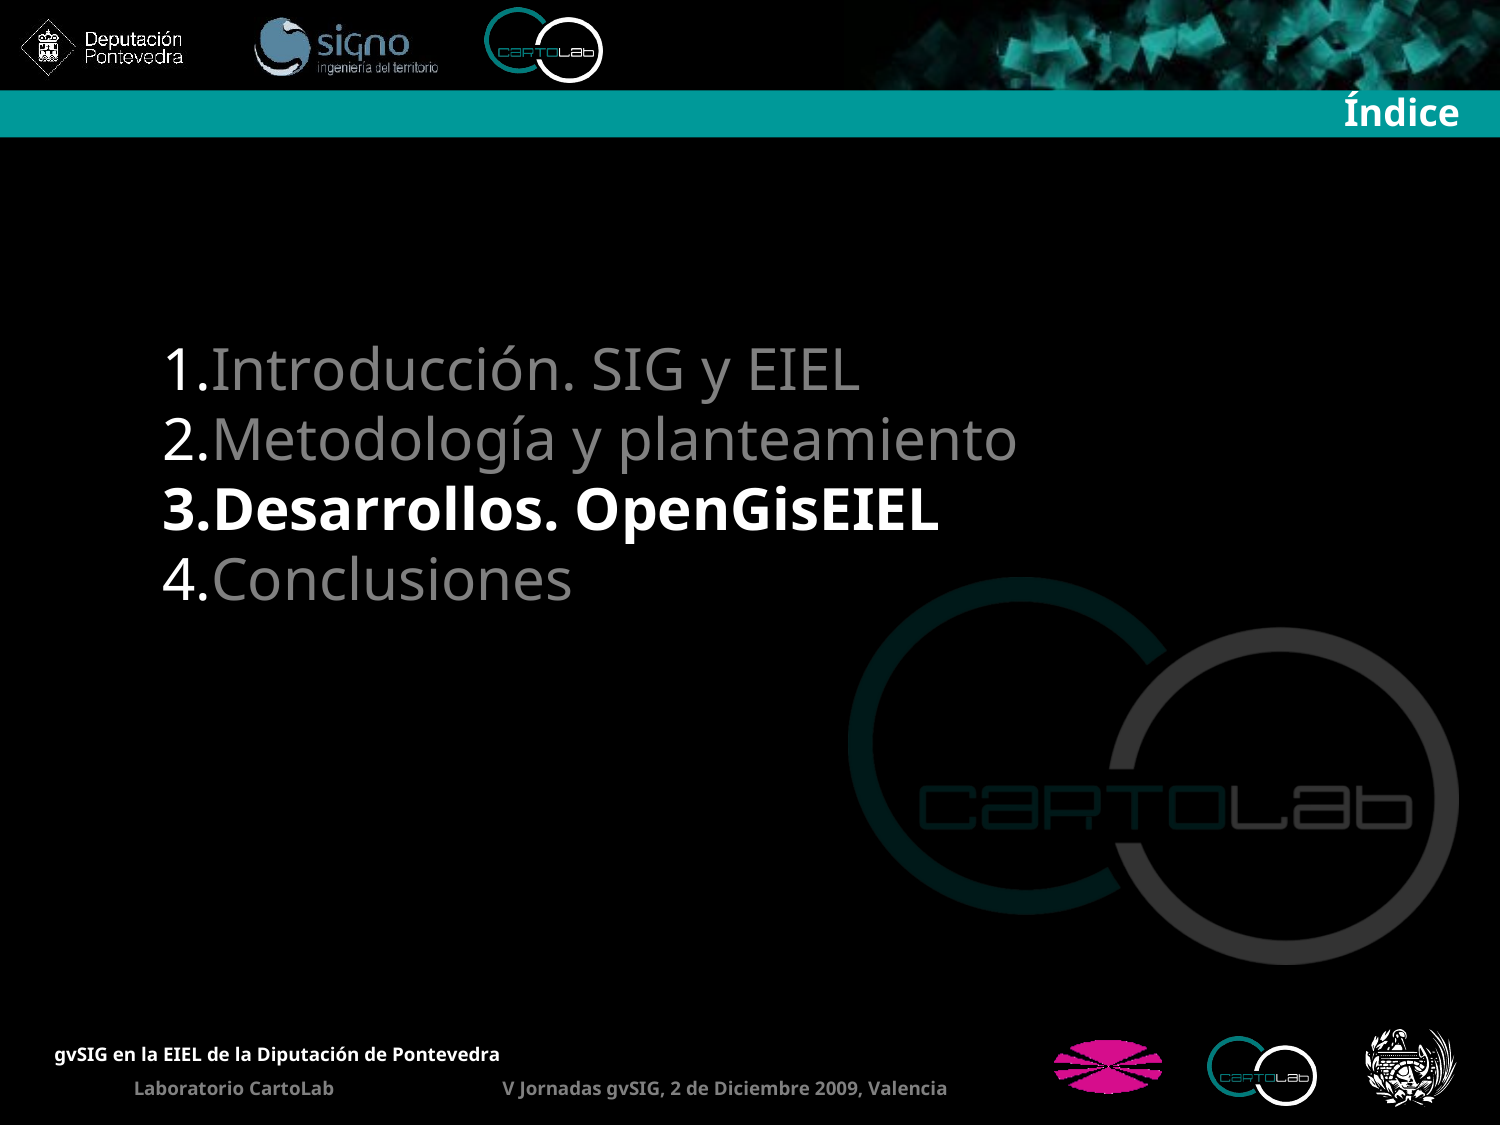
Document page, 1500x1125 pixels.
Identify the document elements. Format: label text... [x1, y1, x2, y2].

picture [1052, 1038, 1164, 1095]
picture [0, 0, 438, 90]
picture [1207, 1036, 1317, 1106]
picture [484, 7, 603, 83]
text_box Introducción. SIG y EIEL Metodología y planteamiento Desarrollos. OpenGisEIEL Conclusiones [147, 324, 1447, 690]
text_box Índice [1329, 81, 1493, 142]
picture [844, 0, 1500, 90]
picture [848, 577, 1459, 965]
